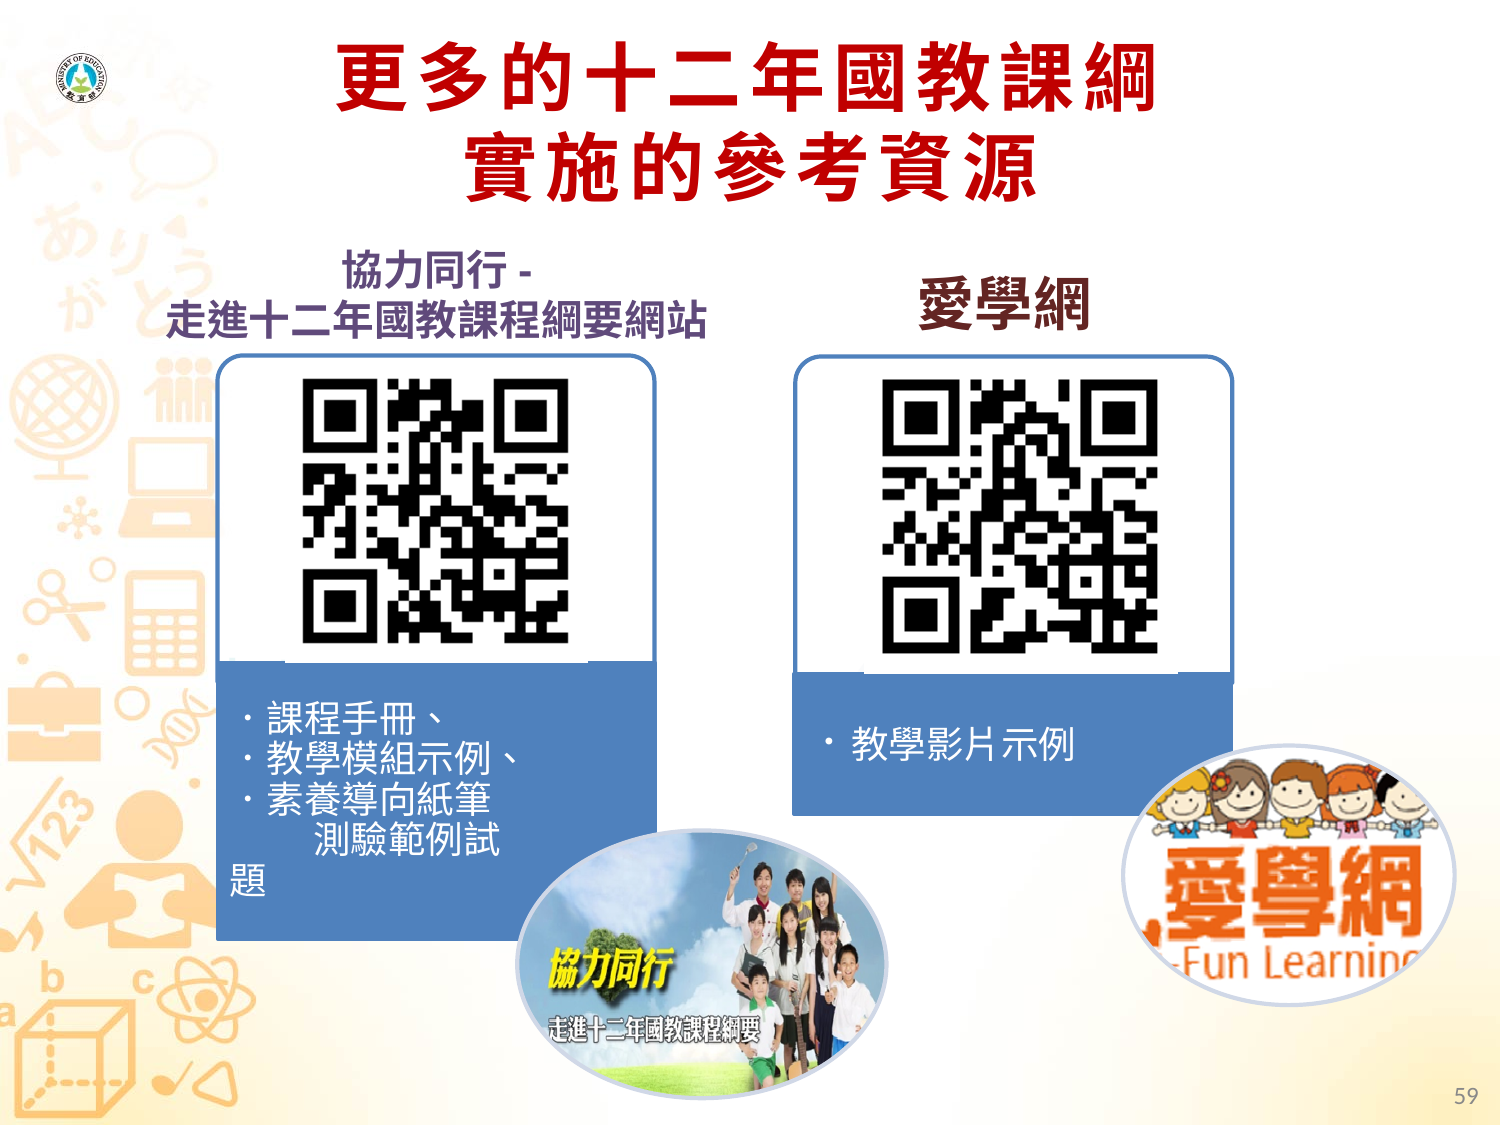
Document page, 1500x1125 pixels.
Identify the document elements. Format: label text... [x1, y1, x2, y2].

text_box [517, 830, 887, 1099]
list 加入QR cord [206, 643, 218, 748]
text_box [1123, 745, 1455, 1006]
text_box 協力同行- 走進十二年國教課程綱要網站 [148, 236, 725, 352]
title 更多的十二年國教課綱 實施的參考資源 [74, 22, 1426, 241]
text_box [217, 355, 655, 682]
text_box [795, 356, 1233, 683]
text_box 愛學網 [800, 259, 1208, 345]
text_box ．教學影片示例 [794, 673, 1232, 815]
picture [0, 0, 1500, 1125]
text_box ．課程手冊、 ．教學模組示例、 ．素養導向紙筆 測驗範例試題 [218, 663, 656, 940]
slide_number <編號> [1156, 1065, 1494, 1125]
